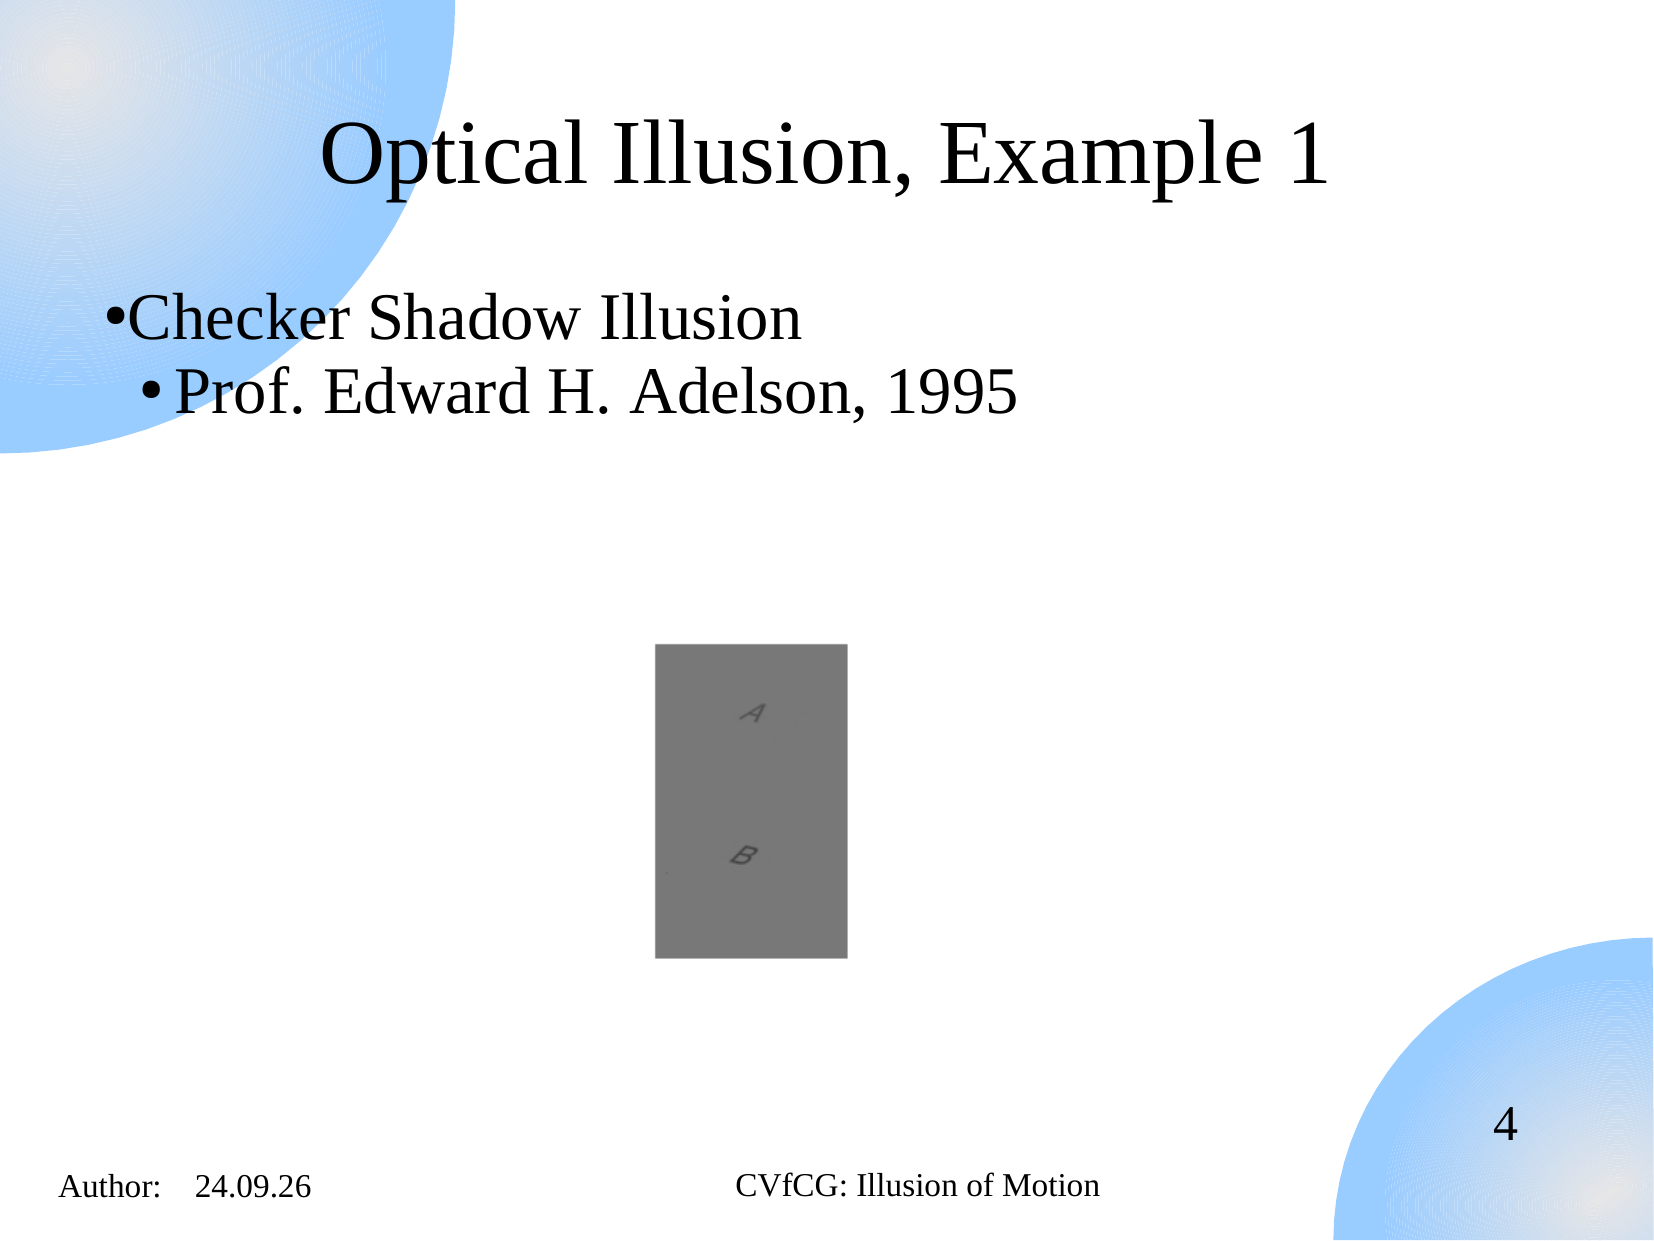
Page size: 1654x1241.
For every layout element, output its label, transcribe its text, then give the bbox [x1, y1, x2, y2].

text_box CVfCG: Illusion of Motion [735, 1166, 1346, 1204]
text_box <number> [1401, 1095, 1611, 1152]
subtitle Checker Shadow Illusion Prof. Edward H. Adelson, 1995 [103, 199, 1593, 510]
picture [319, 488, 1164, 1145]
title Optical Illusion, Example 1 [82, 49, 1571, 257]
